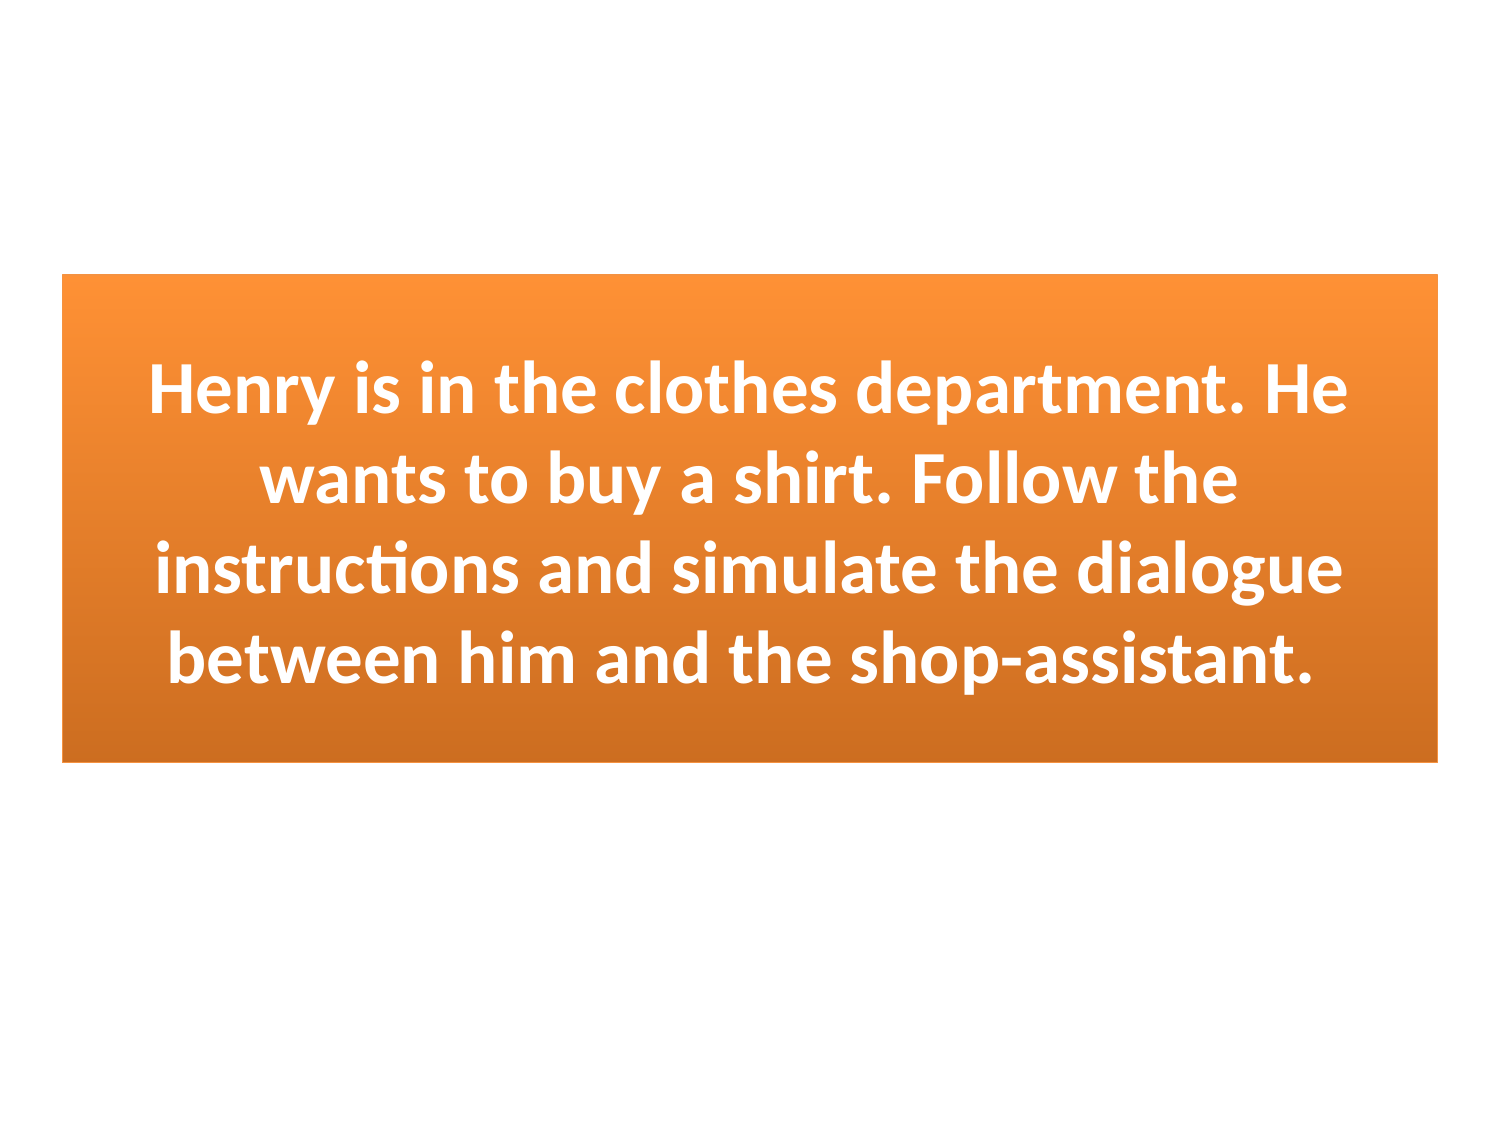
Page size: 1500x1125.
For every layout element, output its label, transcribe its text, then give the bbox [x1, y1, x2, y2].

text_box Henry is in the clothes department. He wants to buy a shirt. Follow the instructions and simulate the dialogue between him and the shop-assistant. [62, 275, 1438, 763]
